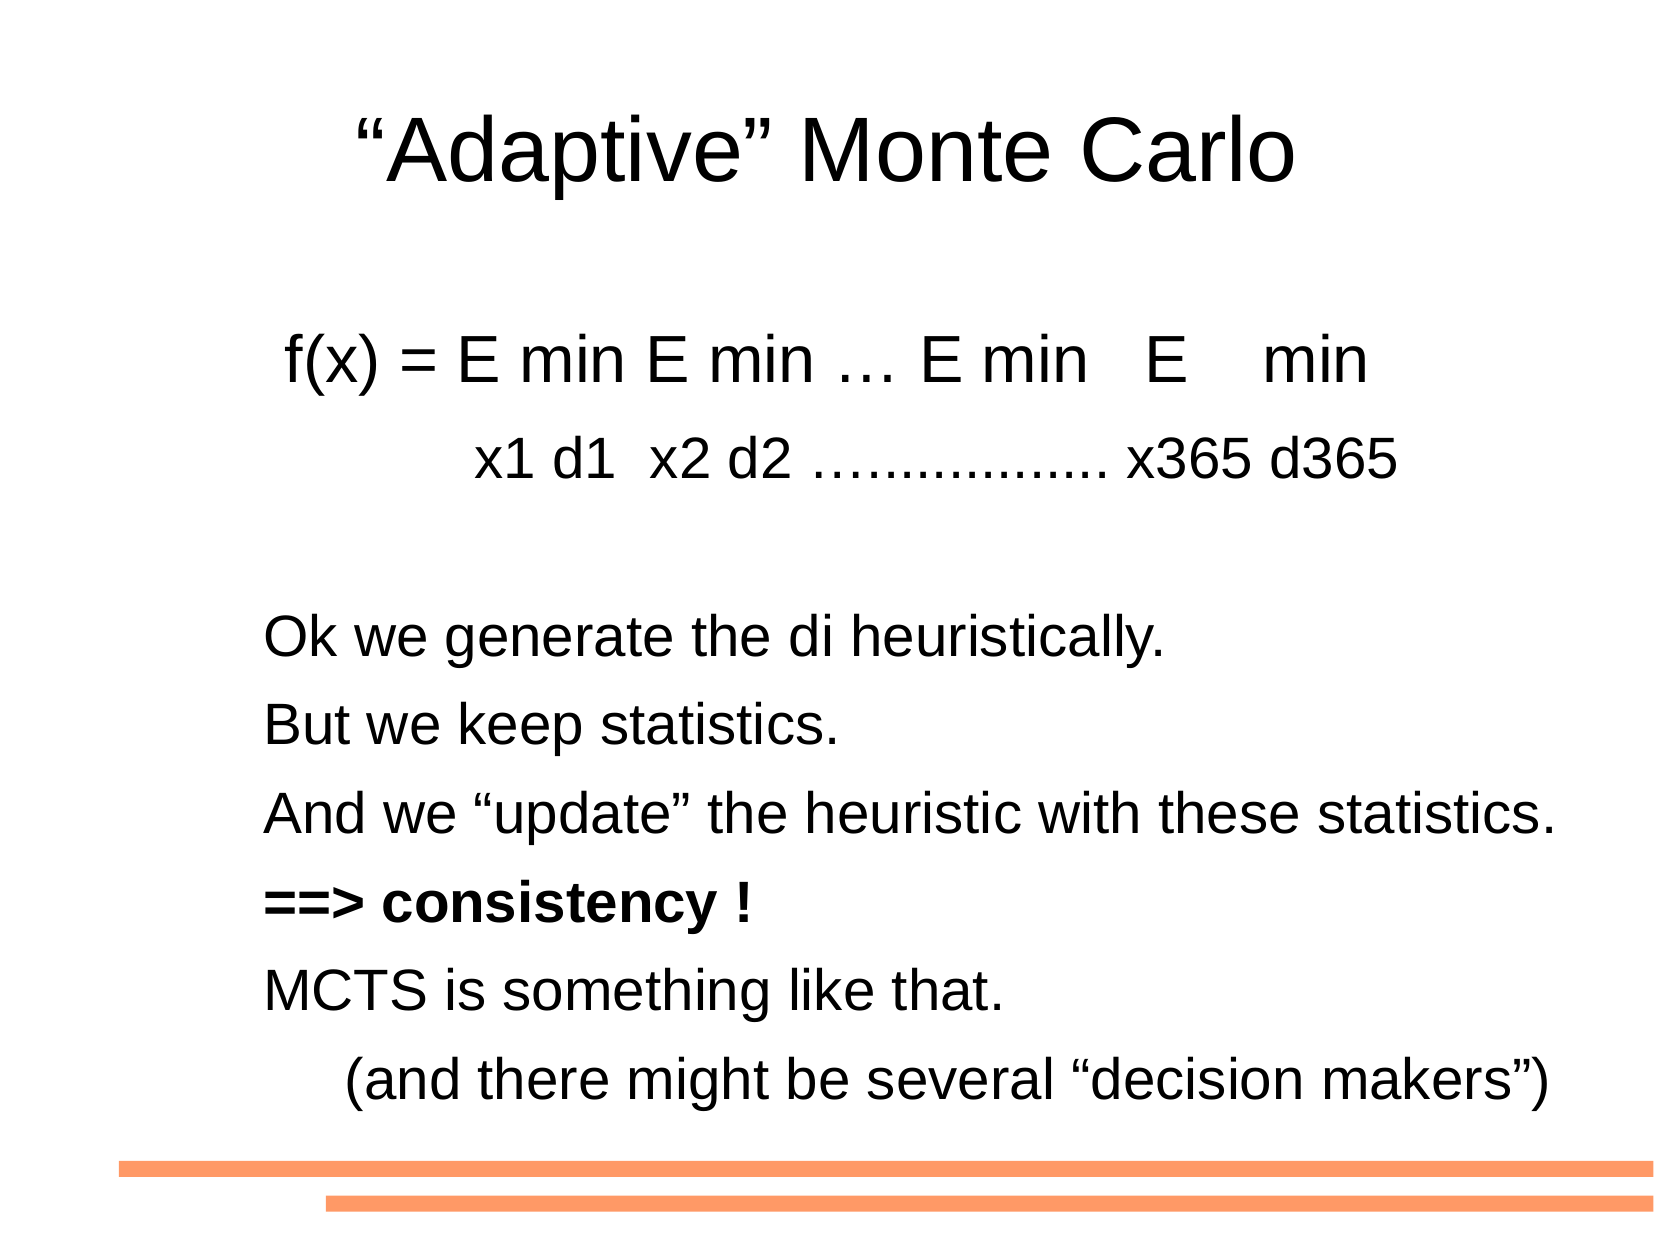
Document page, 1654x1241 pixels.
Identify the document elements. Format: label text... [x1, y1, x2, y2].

list f(x) = E min E min … E min E min x1 d1 x2 d2 …............... x365 d365 Ok we generate the di heuristically. But we keep statistics. And we “update” the heuristic with these statistics. ==> consistency ! MCTS is something like that. (and there might be several “decision makers”) [121, 322, 1561, 1141]
title “Adaptive” Monte Carlo [121, 46, 1534, 254]
